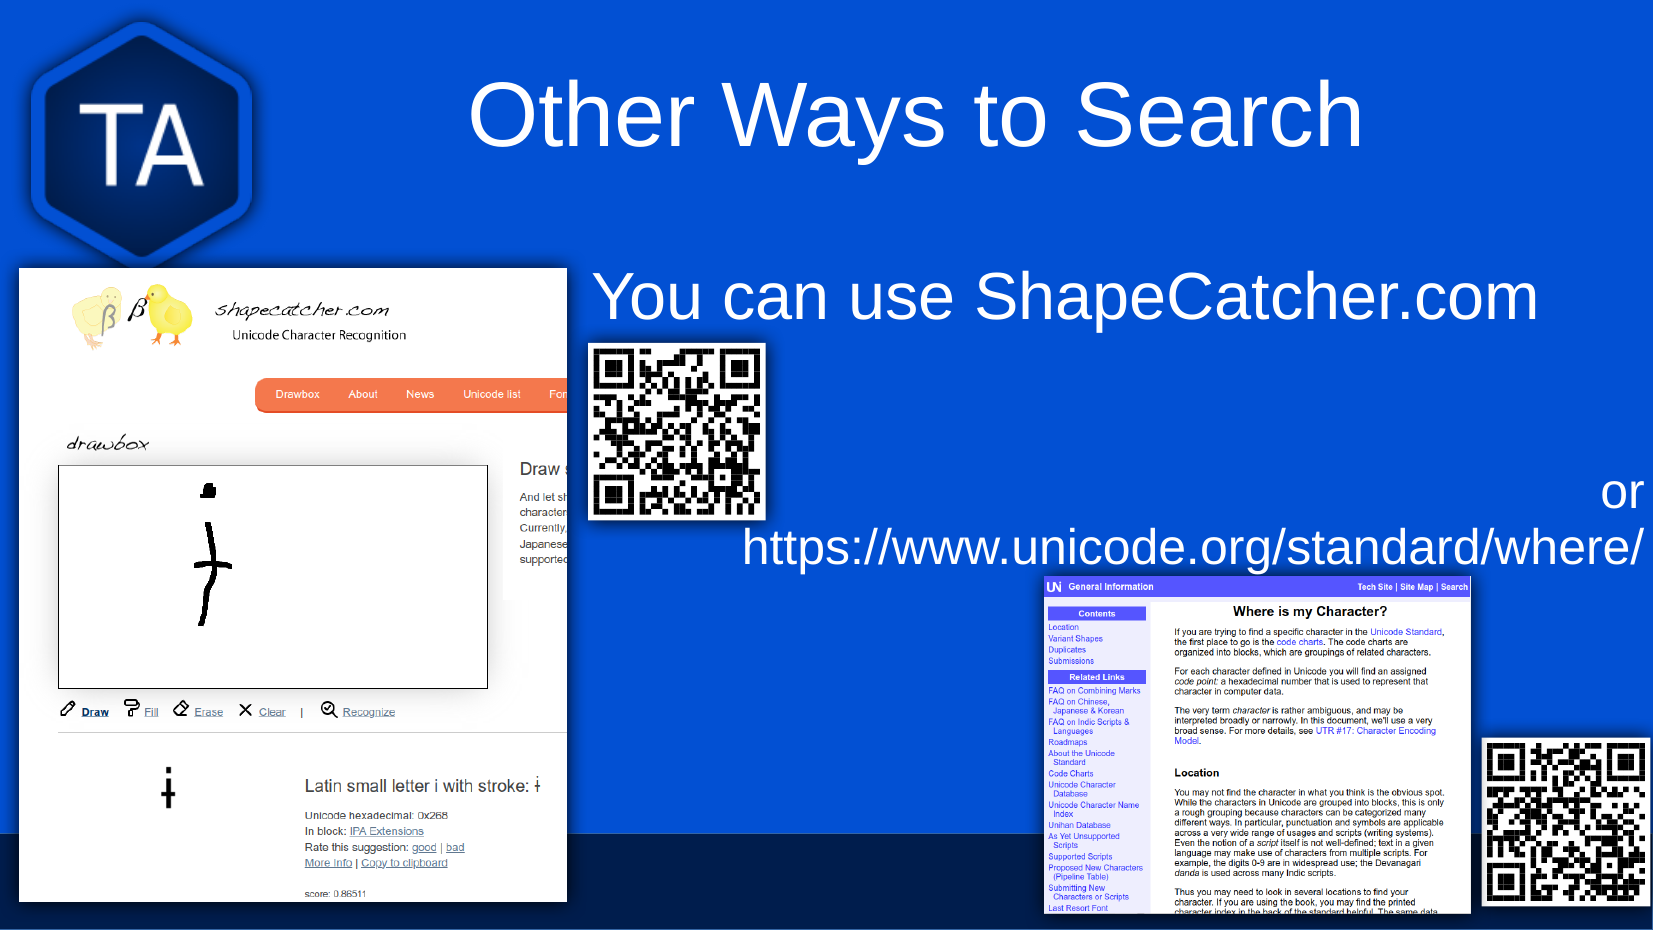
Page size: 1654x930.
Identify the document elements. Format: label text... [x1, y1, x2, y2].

picture [19, 22, 567, 902]
picture [585, 339, 769, 524]
title Other Ways to Search [263, 37, 1571, 193]
picture [1044, 599, 1471, 914]
picture [1478, 734, 1653, 910]
text_box or https://www.unicode.org/standard/where/ [722, 456, 1653, 599]
list You can use ShapeCatcher.com [591, 258, 1571, 355]
